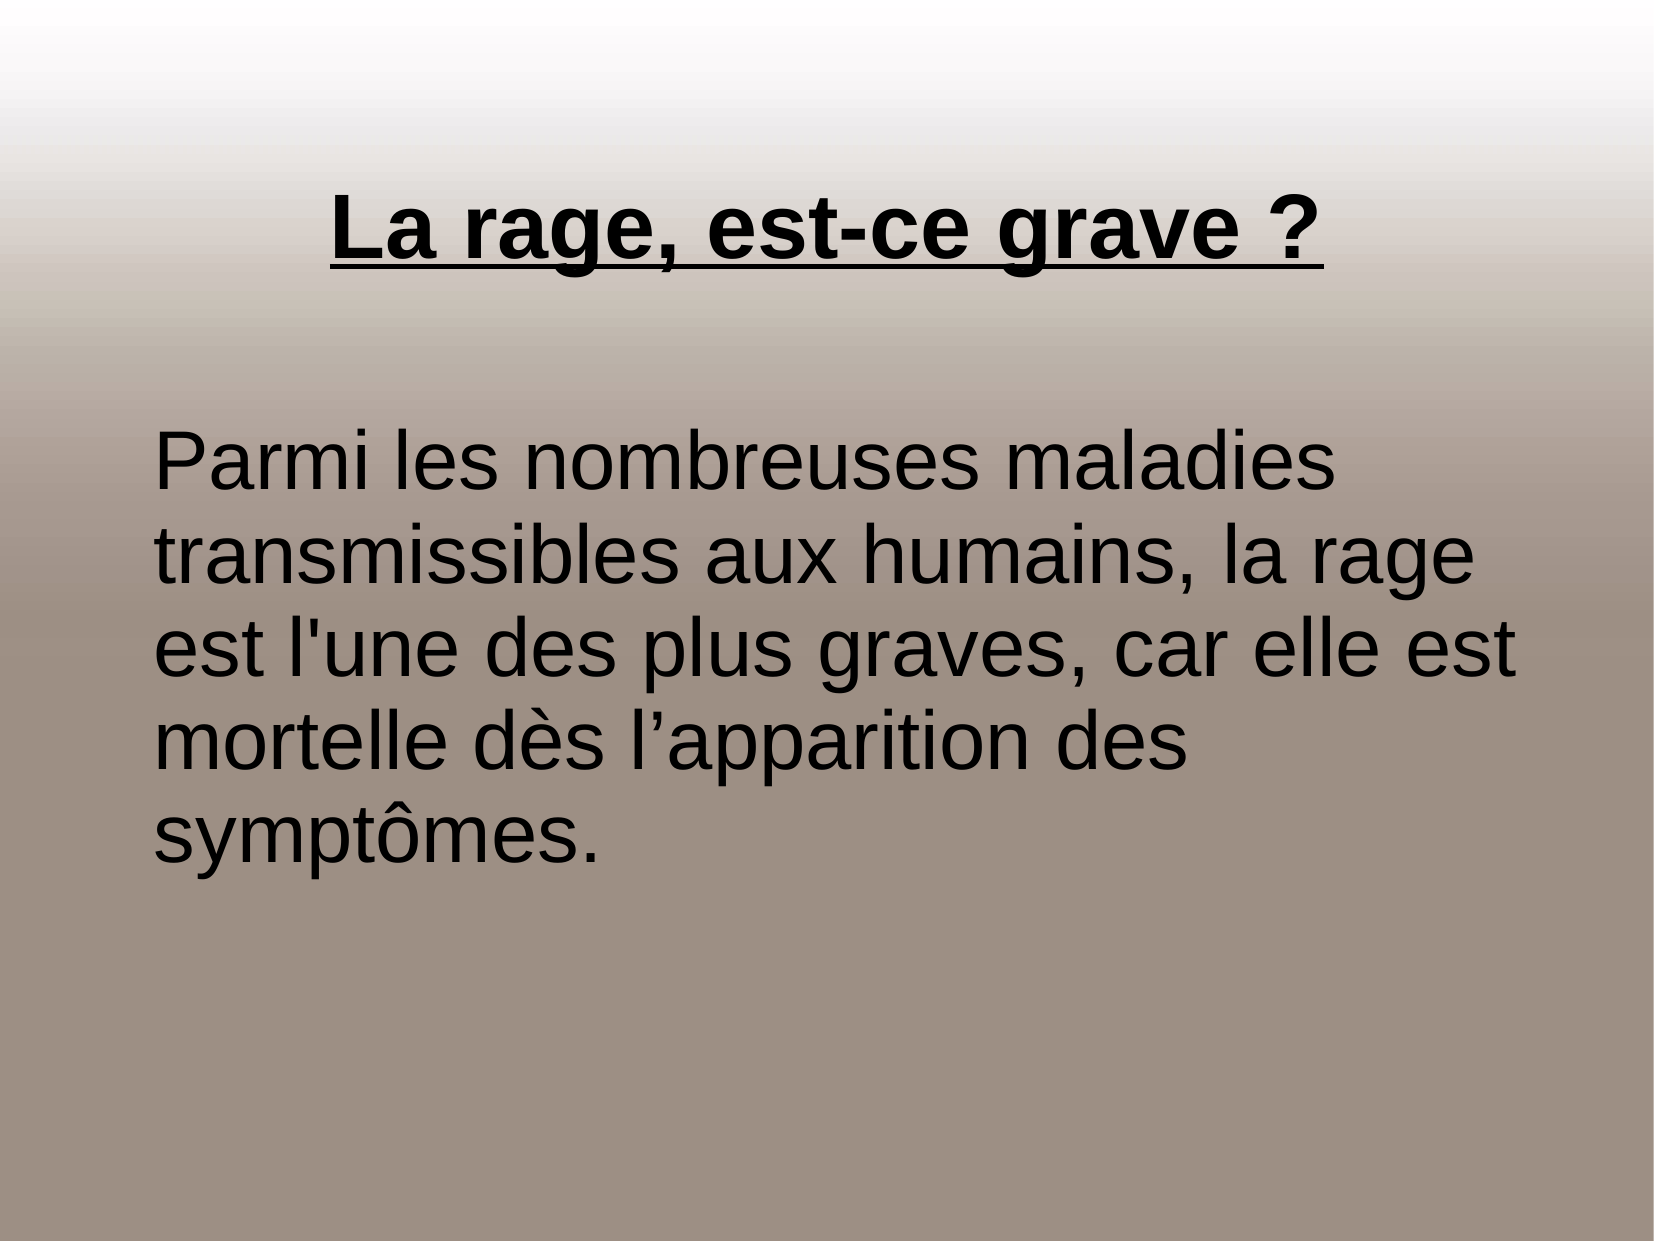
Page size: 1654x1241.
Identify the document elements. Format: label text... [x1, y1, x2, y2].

picture [0, 0, 1654, 1241]
title La rage, est-ce grave ? [82, 123, 1571, 331]
list Parmi les nombreuses maladies transmissibles aux humains, la rage est l'une des plus graves, car elle est mortelle dès l’apparition des symptômes. [82, 414, 1571, 1004]
